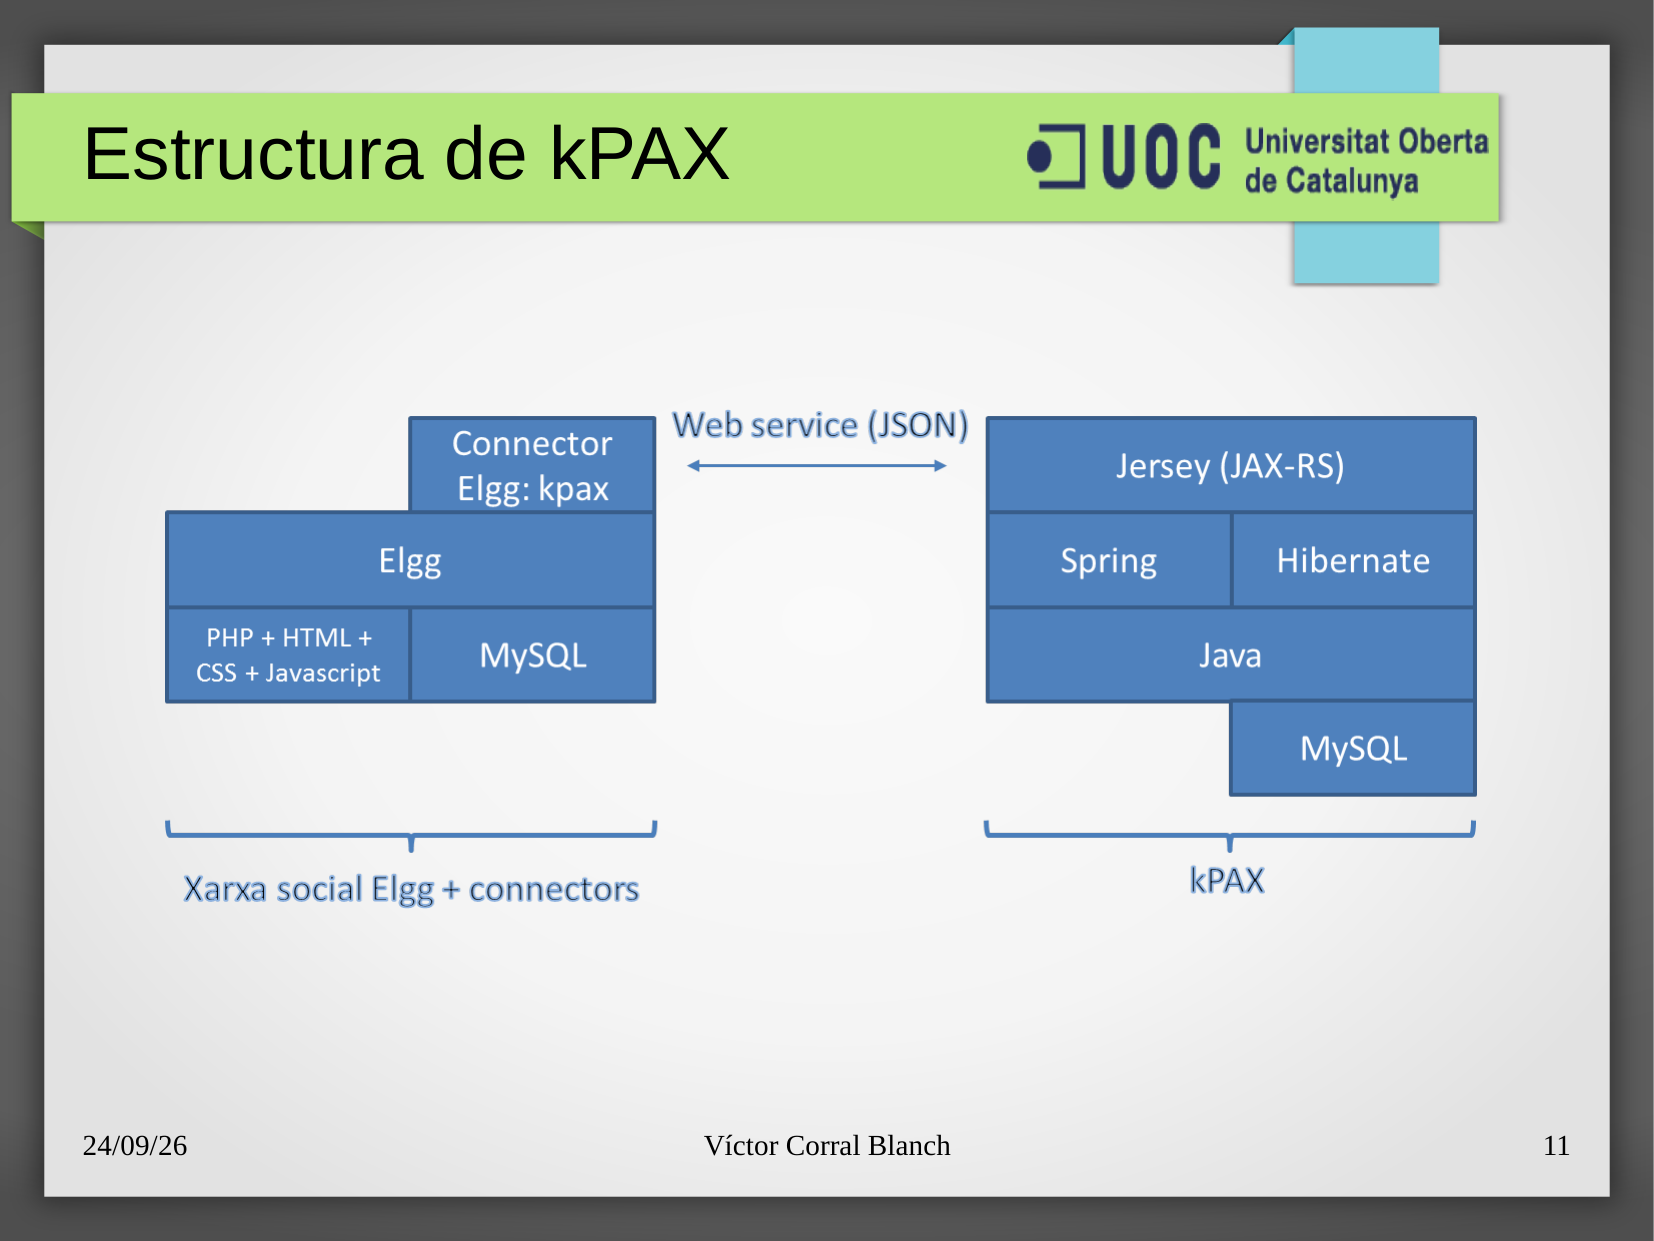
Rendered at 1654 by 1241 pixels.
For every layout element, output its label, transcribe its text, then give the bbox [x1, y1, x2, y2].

picture [0, 0, 1654, 1241]
title Estructura de kPAX [82, 94, 1016, 213]
